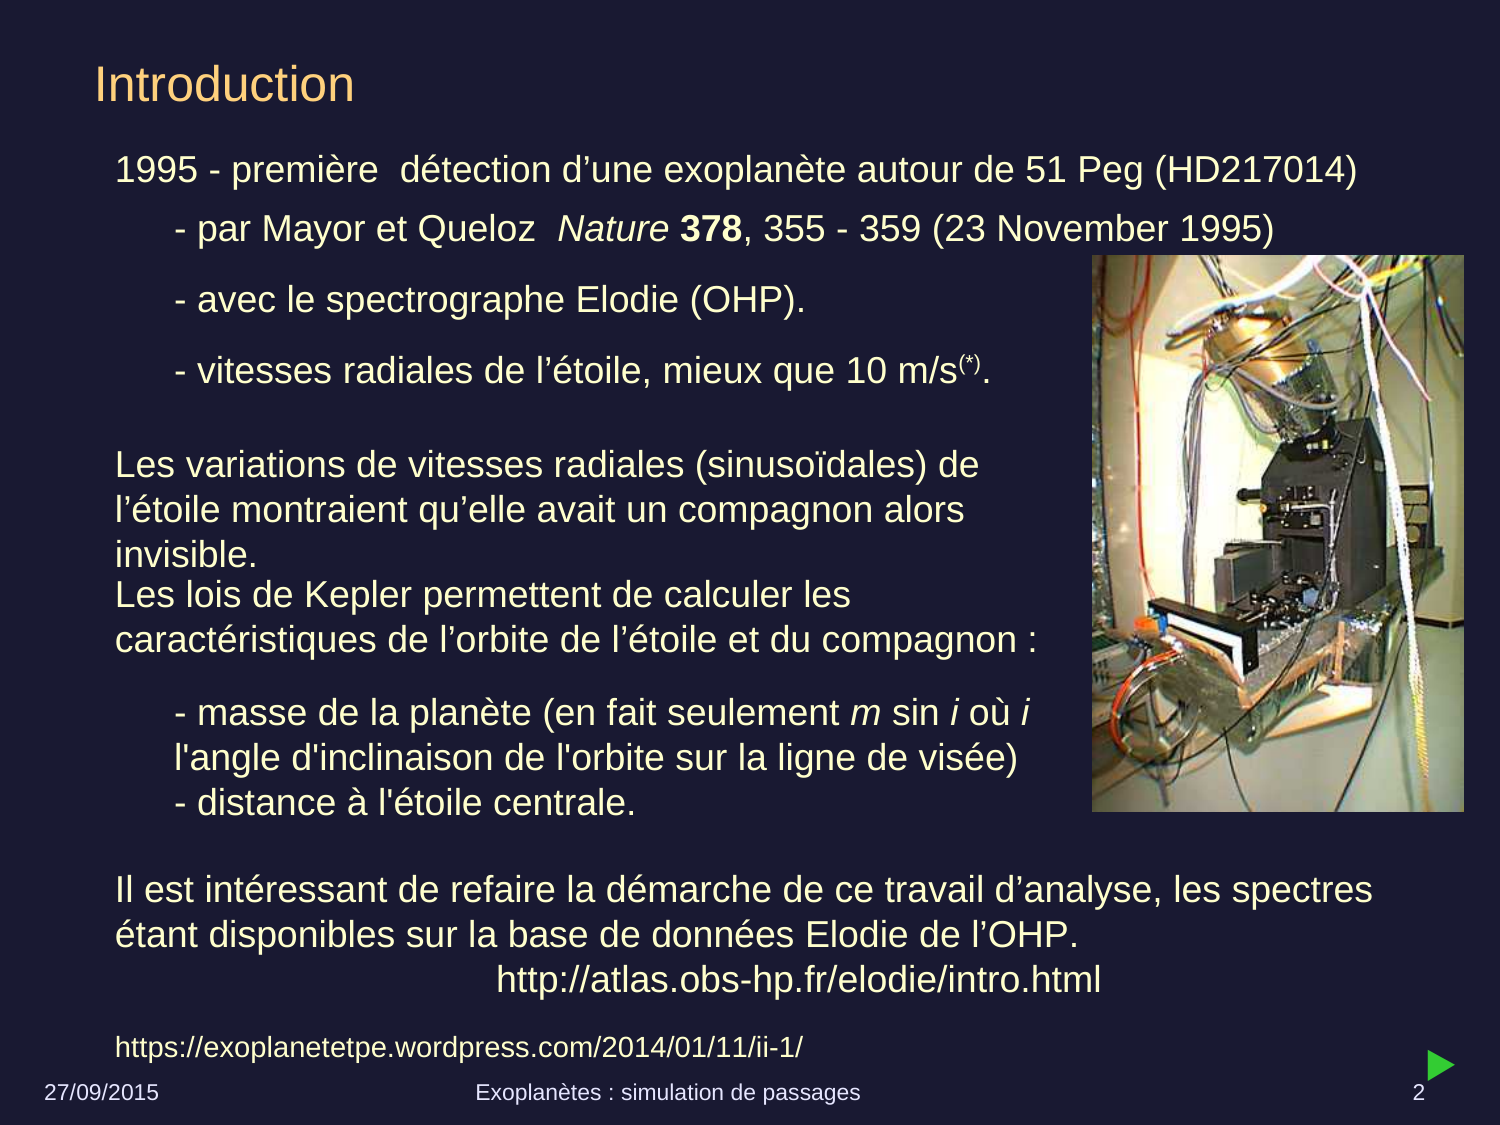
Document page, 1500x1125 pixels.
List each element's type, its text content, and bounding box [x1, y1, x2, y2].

text_box Les lois de Kepler permettent de calculer les caractéristiques de l’orbite de l’étoile et du compagnon : [100, 562, 1093, 668]
text_box Les variations de vitesses radiales (sinusoïdales) de l’étoile montraient qu’elle avait un compagnon alors invisible. [100, 432, 1081, 562]
text_box  [1409, 1034, 1475, 1096]
text_box - avec le spectrographe Elodie (OHP). [159, 267, 822, 328]
text_box - vitesses radiales de l’étoile, mieux que 10 m/s(*). [159, 337, 1046, 399]
picture [1092, 255, 1464, 813]
text_box - masse de la planète (en fait seulement m sin i où i l'angle d'inclinaison de l'orbite sur la ligne de visée) - distance à l'étoile centrale. [159, 680, 1152, 832]
text_box 1995 - première détection d’une exoplanète autour de 51 Peg (HD217014) [100, 137, 1374, 198]
text_box Il est intéressant de refaire la démarche de ce travail d’analyse, les spectres étant disponibles sur la base de données Elodie de l’OHP. http://atlas.obs-hp.fr/elodie/intro.html [100, 857, 1424, 1009]
text_box - par Mayor et Queloz Nature 378, 355 - 359 (23 November 1995) [159, 196, 1301, 257]
text_box Introduction [79, 44, 371, 120]
text_box https://exoplanetetpe.wordpress.com/2014/01/11/ii-1/ [100, 1020, 1341, 1071]
